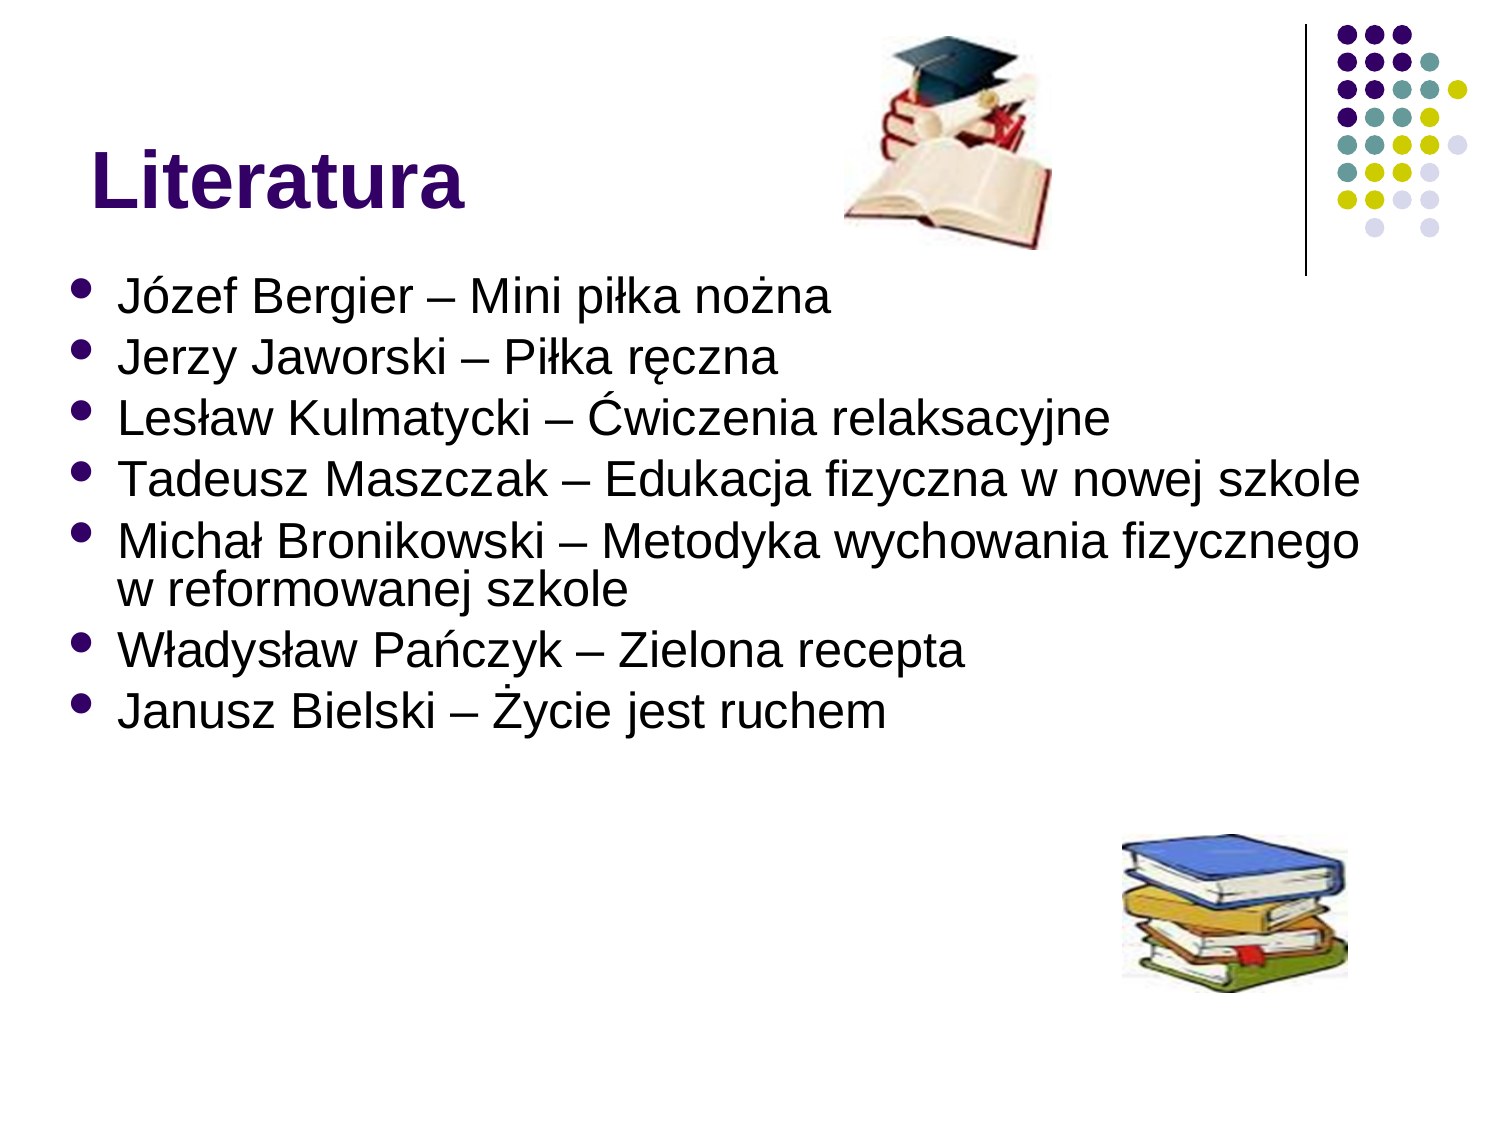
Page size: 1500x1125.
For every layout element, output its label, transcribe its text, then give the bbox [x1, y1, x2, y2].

list Józef Bergier – Mini piłka nożna Jerzy Jaworski – Piłka ręczna Lesław Kulmatycki – Ćwiczenia relaksacyjne Tadeusz Maszczak – Edukacja fizyczna w nowej szkole Michał Bronikowski – Metodyka wychowania fizycznego w reformowanej szkole Władysław Pańczyk – Zielona recepta Janusz Bielski – Życie jest ruchem [53, 267, 1404, 991]
picture [1122, 834, 1348, 993]
picture [844, 36, 1052, 250]
title Literatura [74, 20, 1313, 233]
